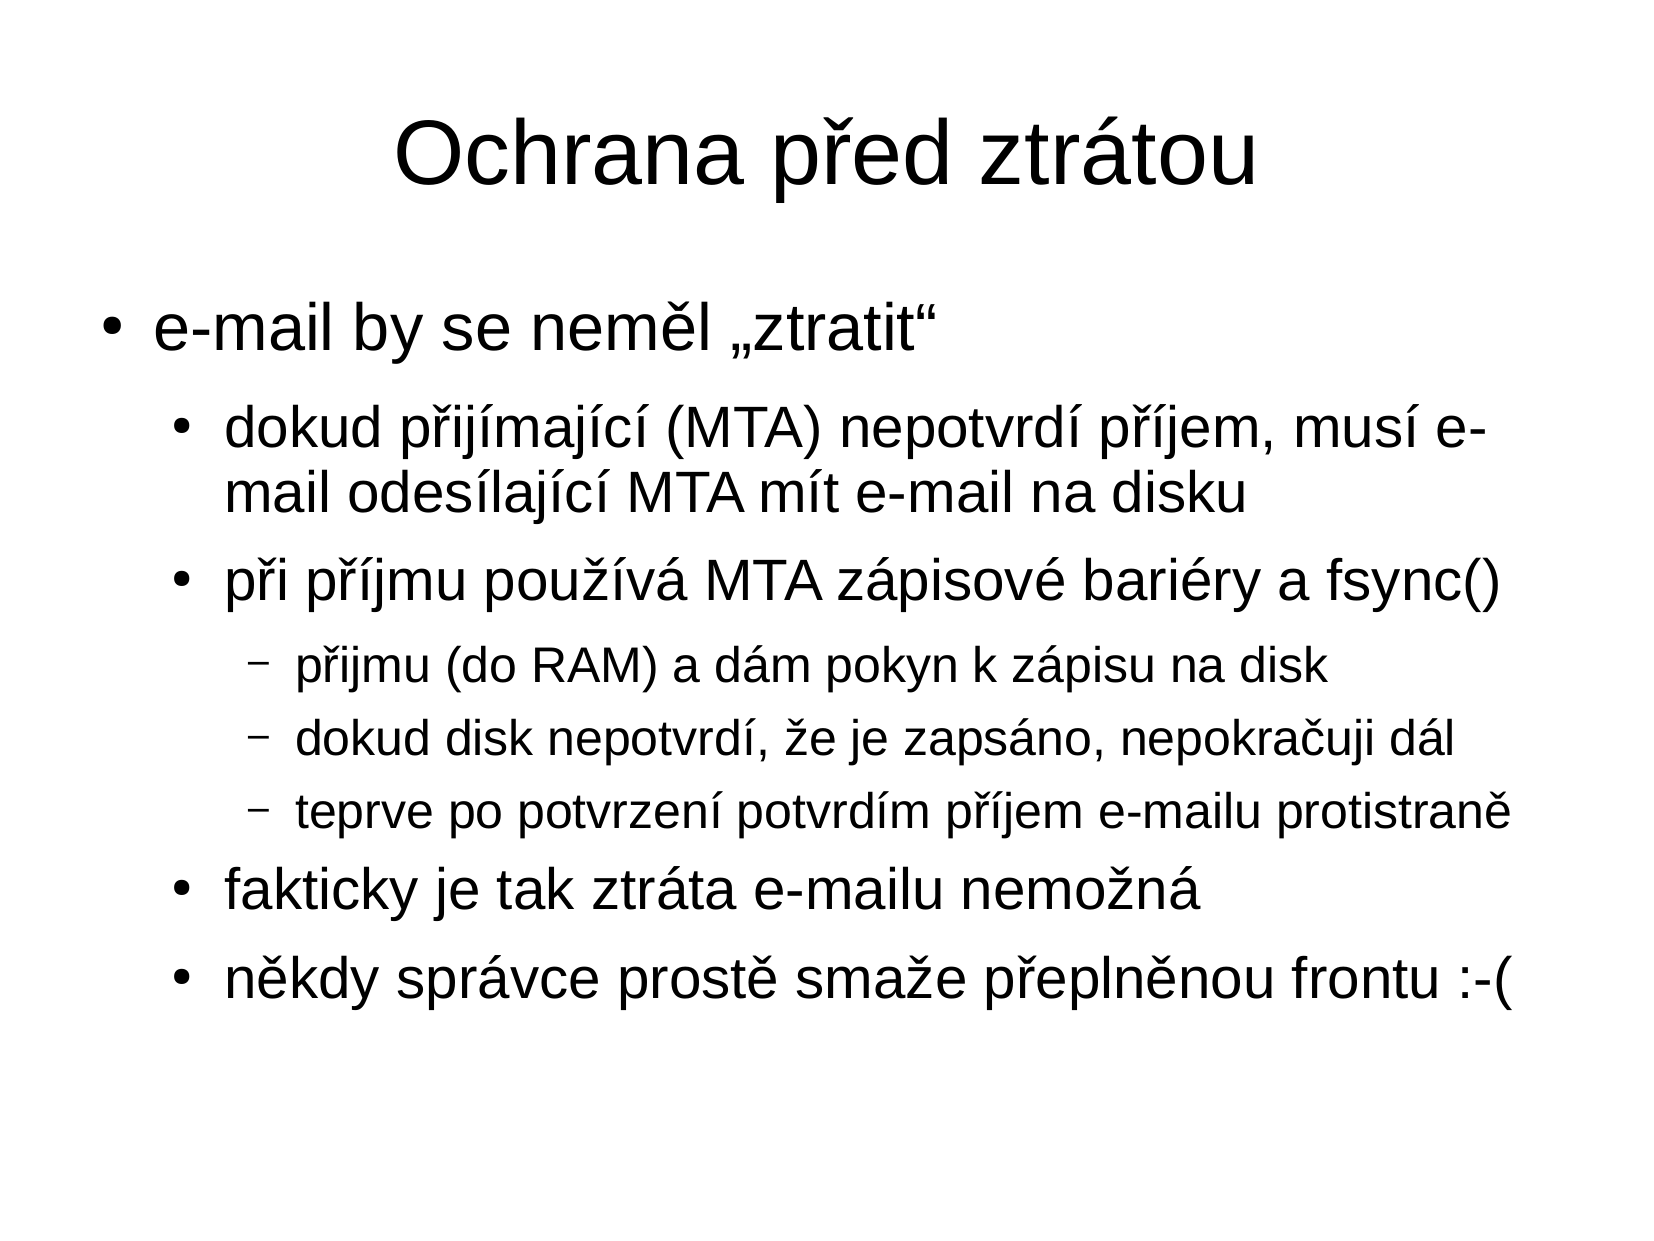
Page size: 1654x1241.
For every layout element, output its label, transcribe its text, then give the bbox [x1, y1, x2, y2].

list e-mail by se neměl „ztratit“ dokud přijímající (MTA) nepotvrdí příjem, musí e-mail odesílající MTA mít e-mail na disku při příjmu používá MTA zápisové bariéry a fsync() přijmu (do RAM) a dám pokyn k zápisu na disk dokud disk nepotvrdí, že je zapsáno, nepokračuji dál teprve po potvrzení potvrdím příjem e-mailu protistraně fakticky je tak ztráta e-mailu nemožná někdy správce prostě smaže přeplněnou frontu :-( [82, 290, 1571, 1011]
title Ochrana před ztrátou [82, 49, 1571, 257]
